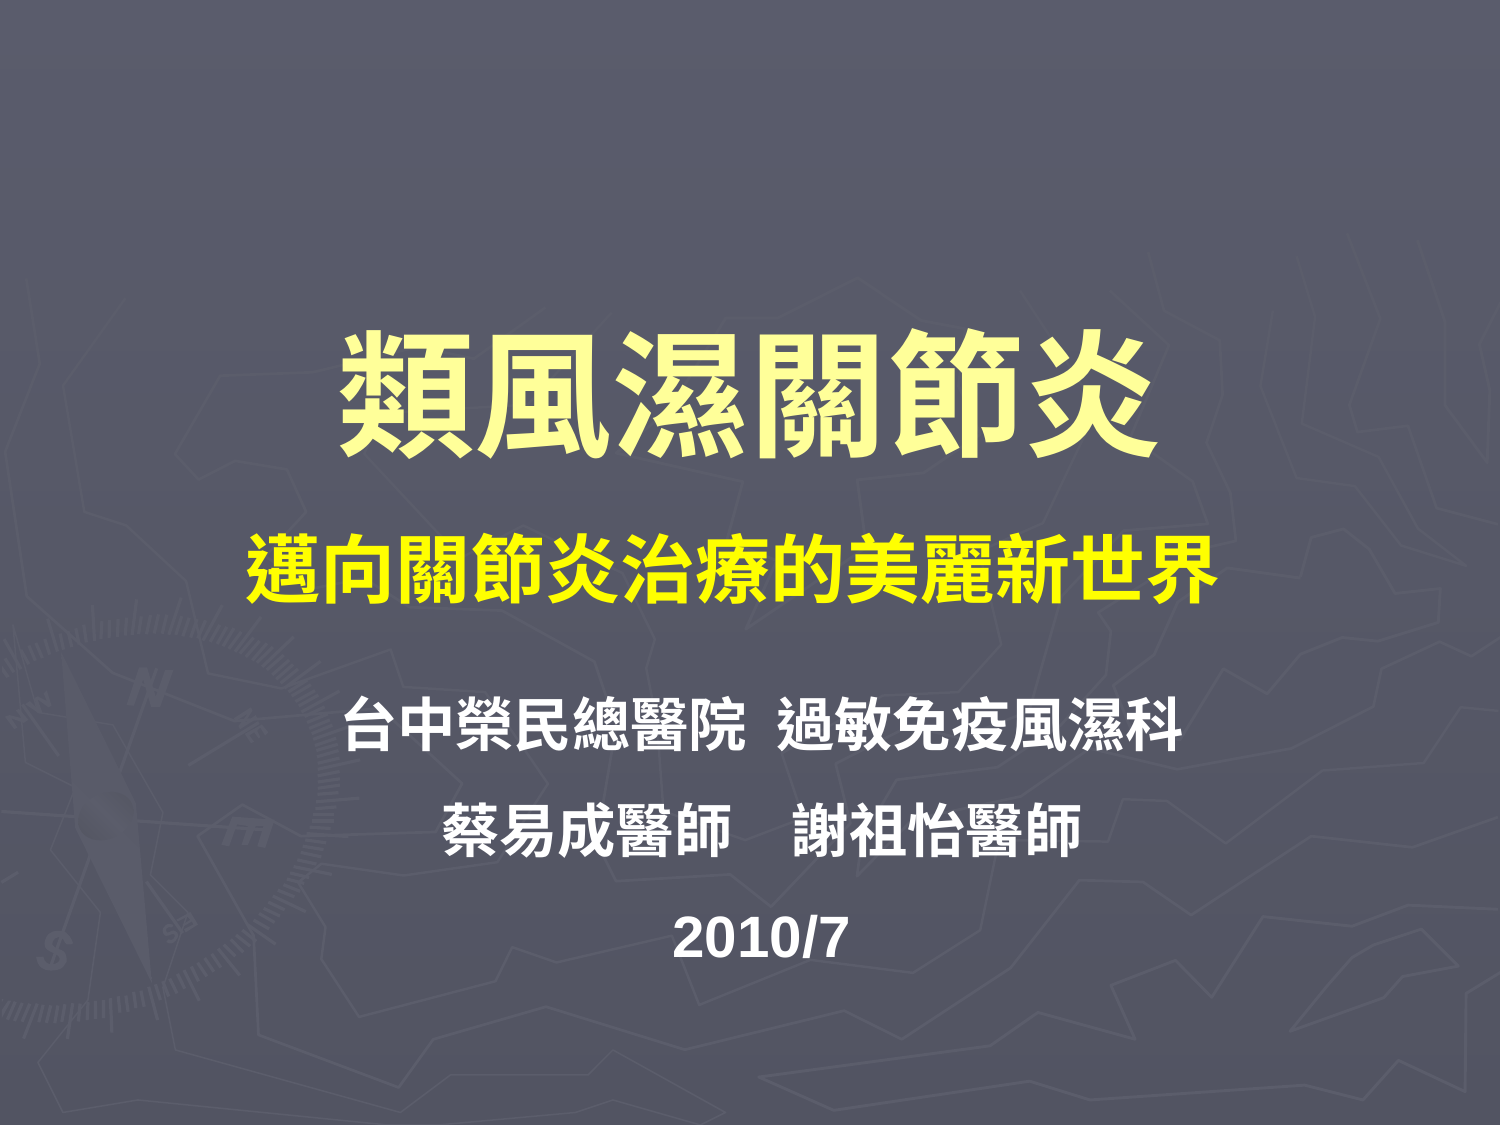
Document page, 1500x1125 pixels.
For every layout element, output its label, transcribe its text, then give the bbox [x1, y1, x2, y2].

text_box 台中榮民總醫院 過敏免疫風濕科 蔡易成醫師 謝祖怡醫師 2010/7 [206, 680, 1317, 977]
title 類風濕關節炎 [112, 196, 1388, 482]
subtitle 邁向關節炎治療的美麗新世界 [230, 515, 1281, 680]
